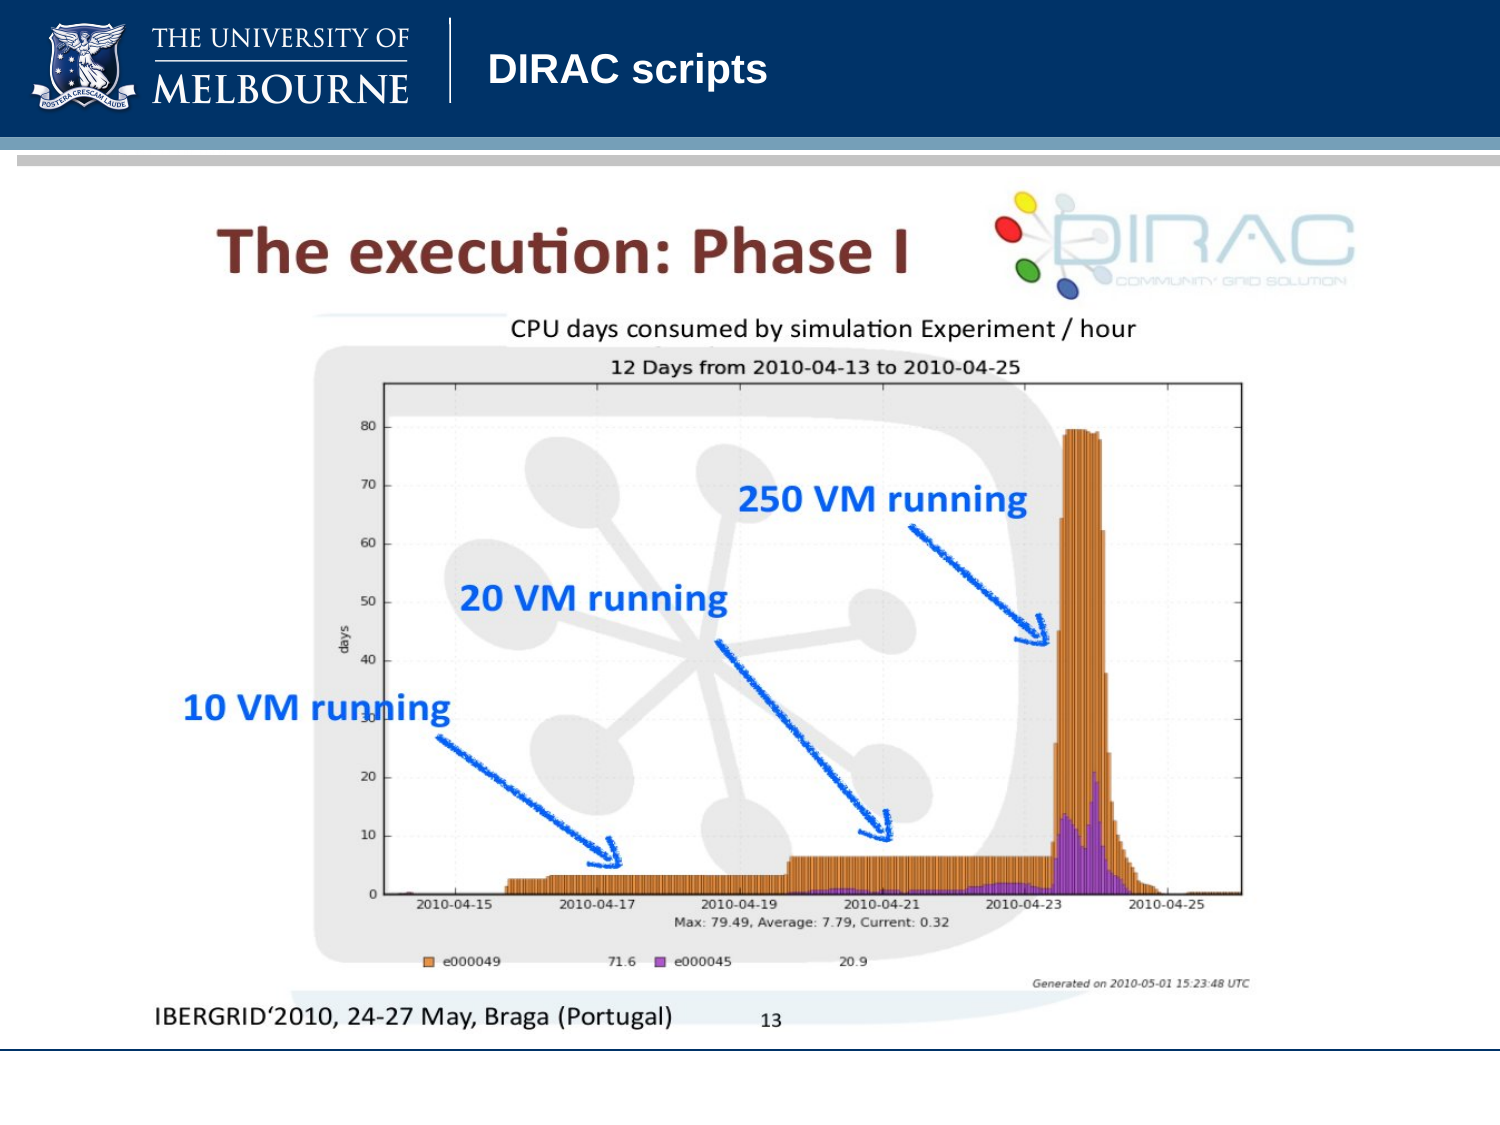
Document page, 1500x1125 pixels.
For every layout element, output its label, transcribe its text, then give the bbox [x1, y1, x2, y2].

picture [152, 177, 1388, 1034]
picture [87, 150, 229, 155]
picture [24, 17, 413, 119]
title DIRAC scripts [487, 19, 1438, 118]
